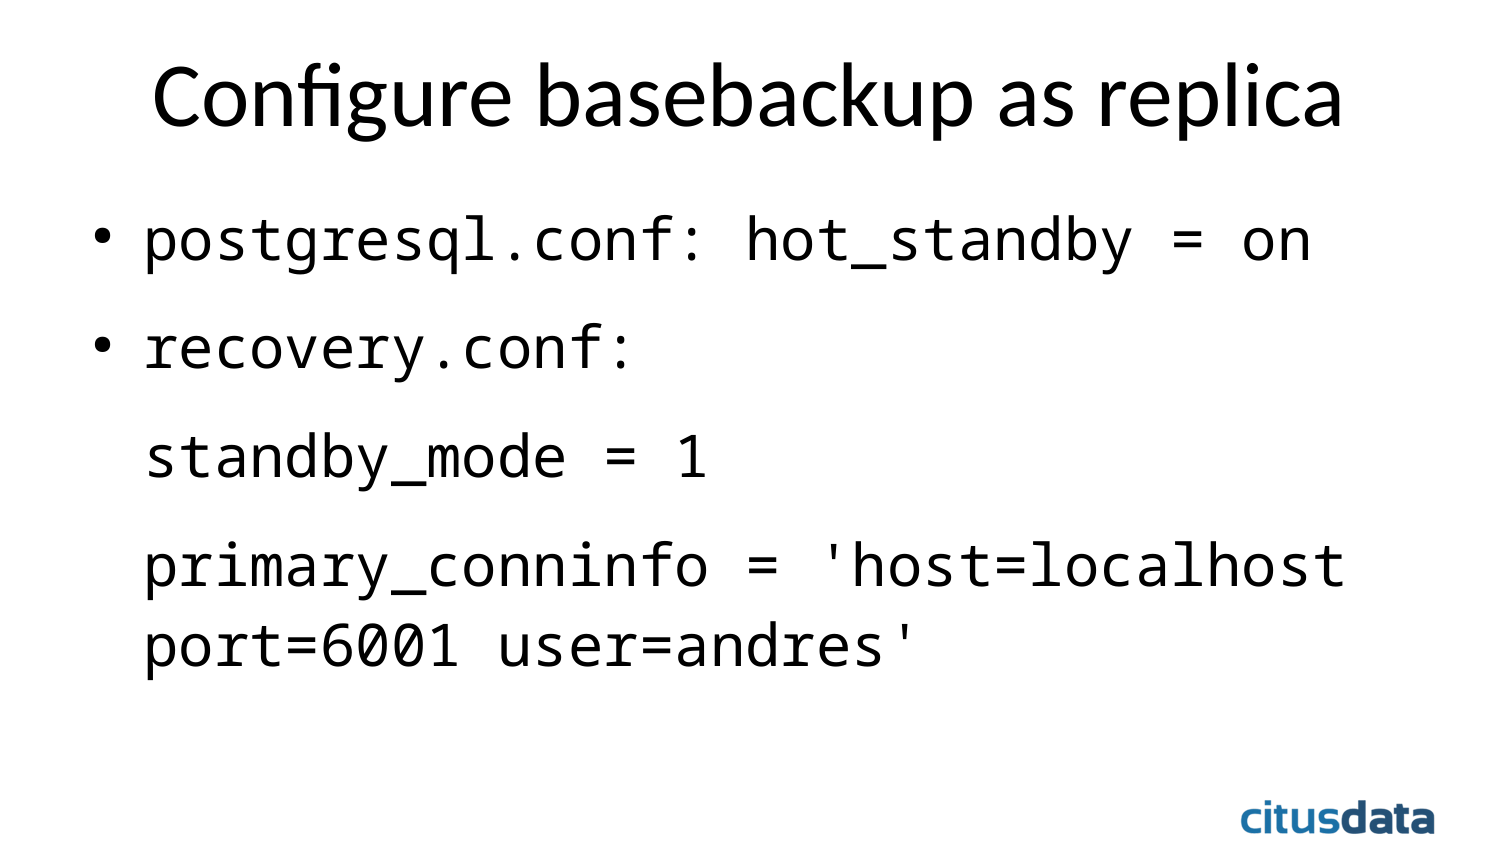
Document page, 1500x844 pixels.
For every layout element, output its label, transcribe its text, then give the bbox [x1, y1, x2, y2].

title Configure basebackup as replica [75, 33, 1425, 175]
picture [1237, 795, 1439, 837]
list postgresql.conf: hot_standby = on recovery.conf: standby_mode = 1 primary_conninfo = 'host=localhost port=6001 user=andres' [75, 197, 1425, 687]
